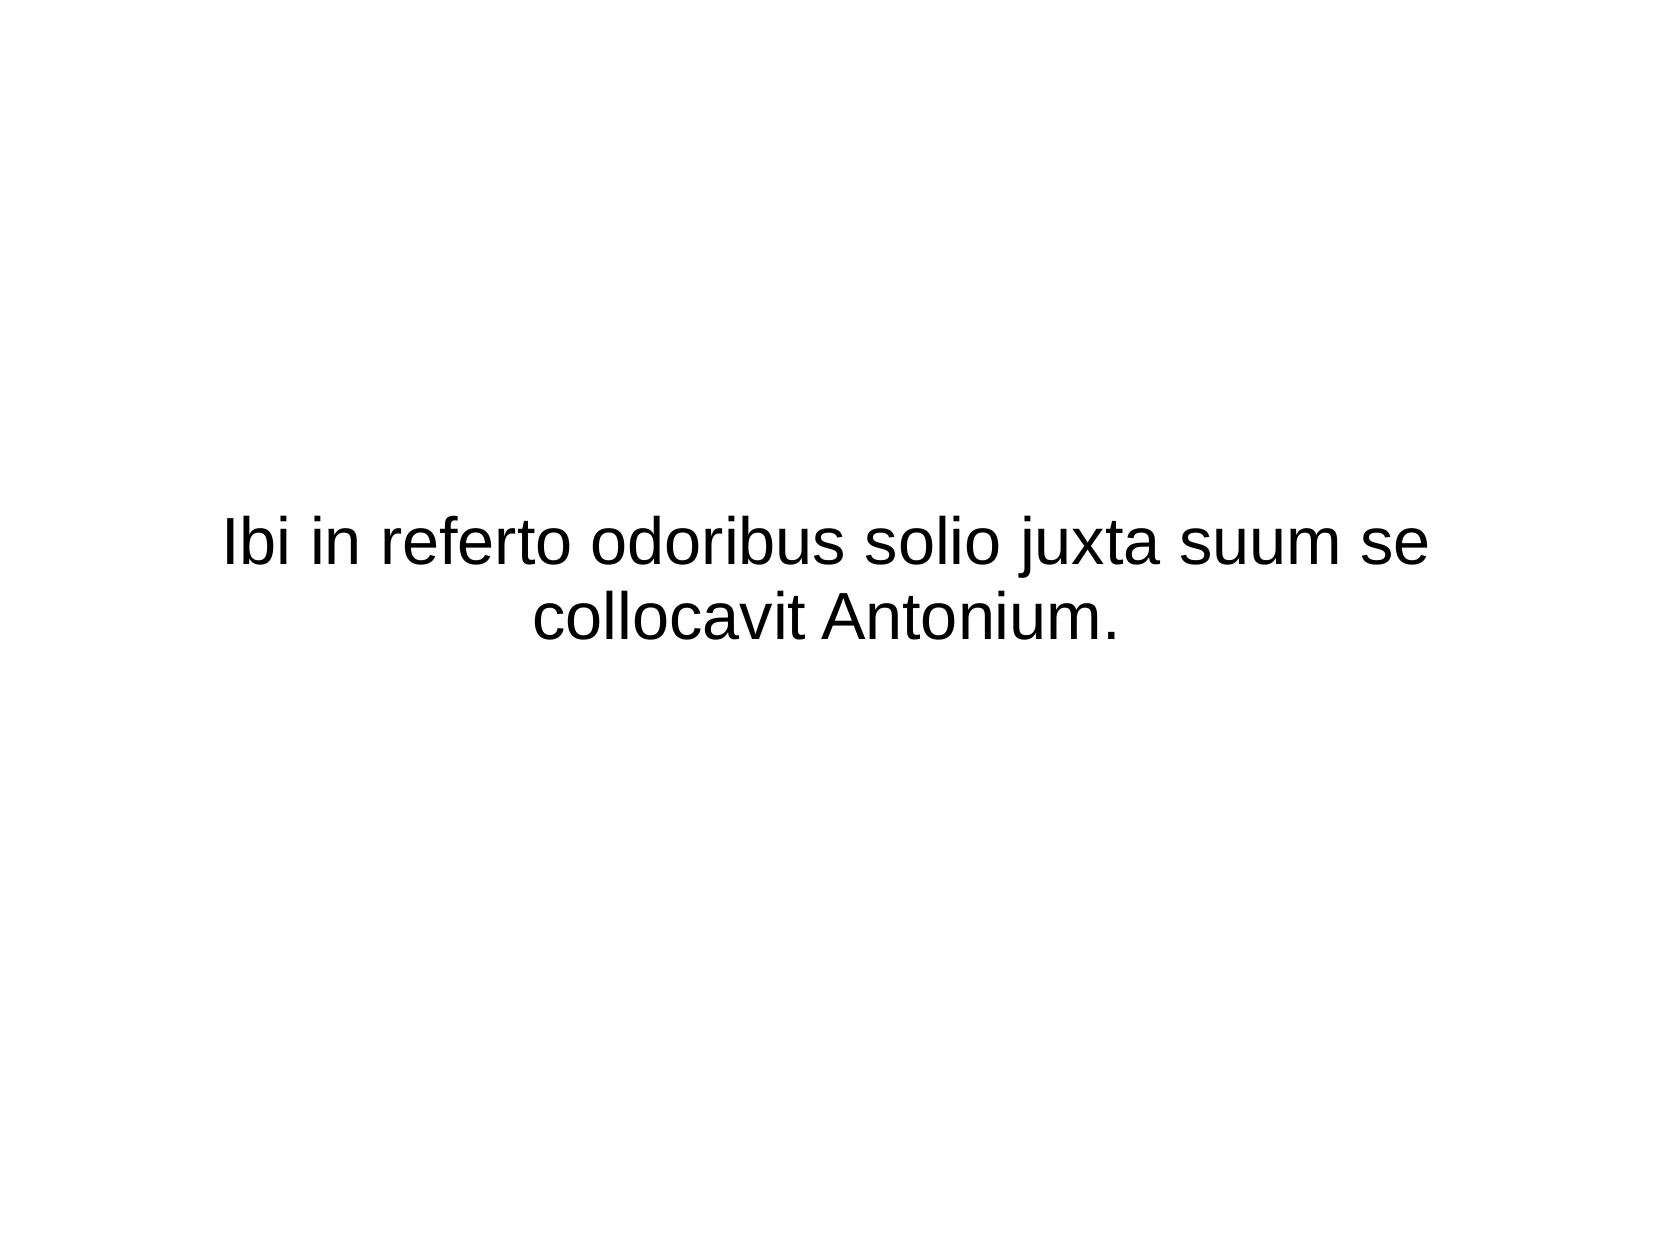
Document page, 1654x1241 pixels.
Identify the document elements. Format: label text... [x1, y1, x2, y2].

subtitle Ibi in referto odoribus solio juxta suum se collocavit Antonium. [82, 49, 1571, 1109]
